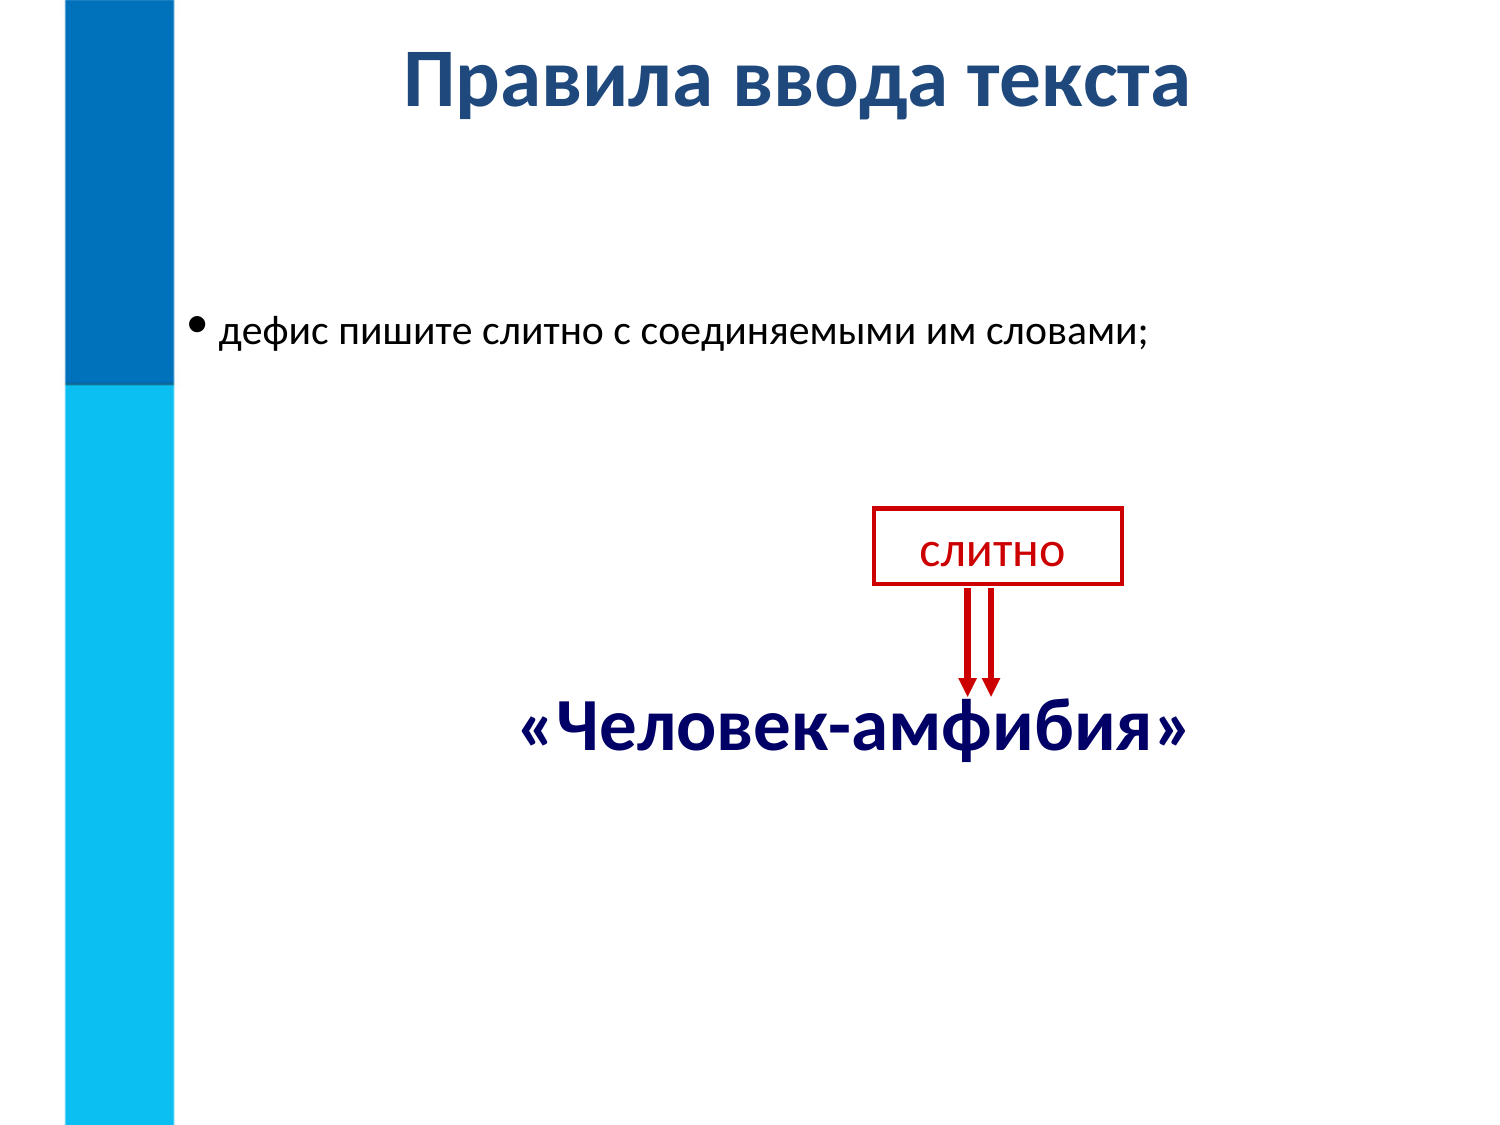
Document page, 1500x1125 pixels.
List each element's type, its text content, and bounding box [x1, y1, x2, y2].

text_box Правила ввода текста [171, 30, 1425, 135]
picture [0, 0, 1500, 1125]
text_box слитно [873, 508, 1123, 585]
text_box дефис пишите слитно с соединяемыми им словами; [171, 290, 1471, 362]
text_box «Человек-амфибия» [433, 667, 1500, 774]
